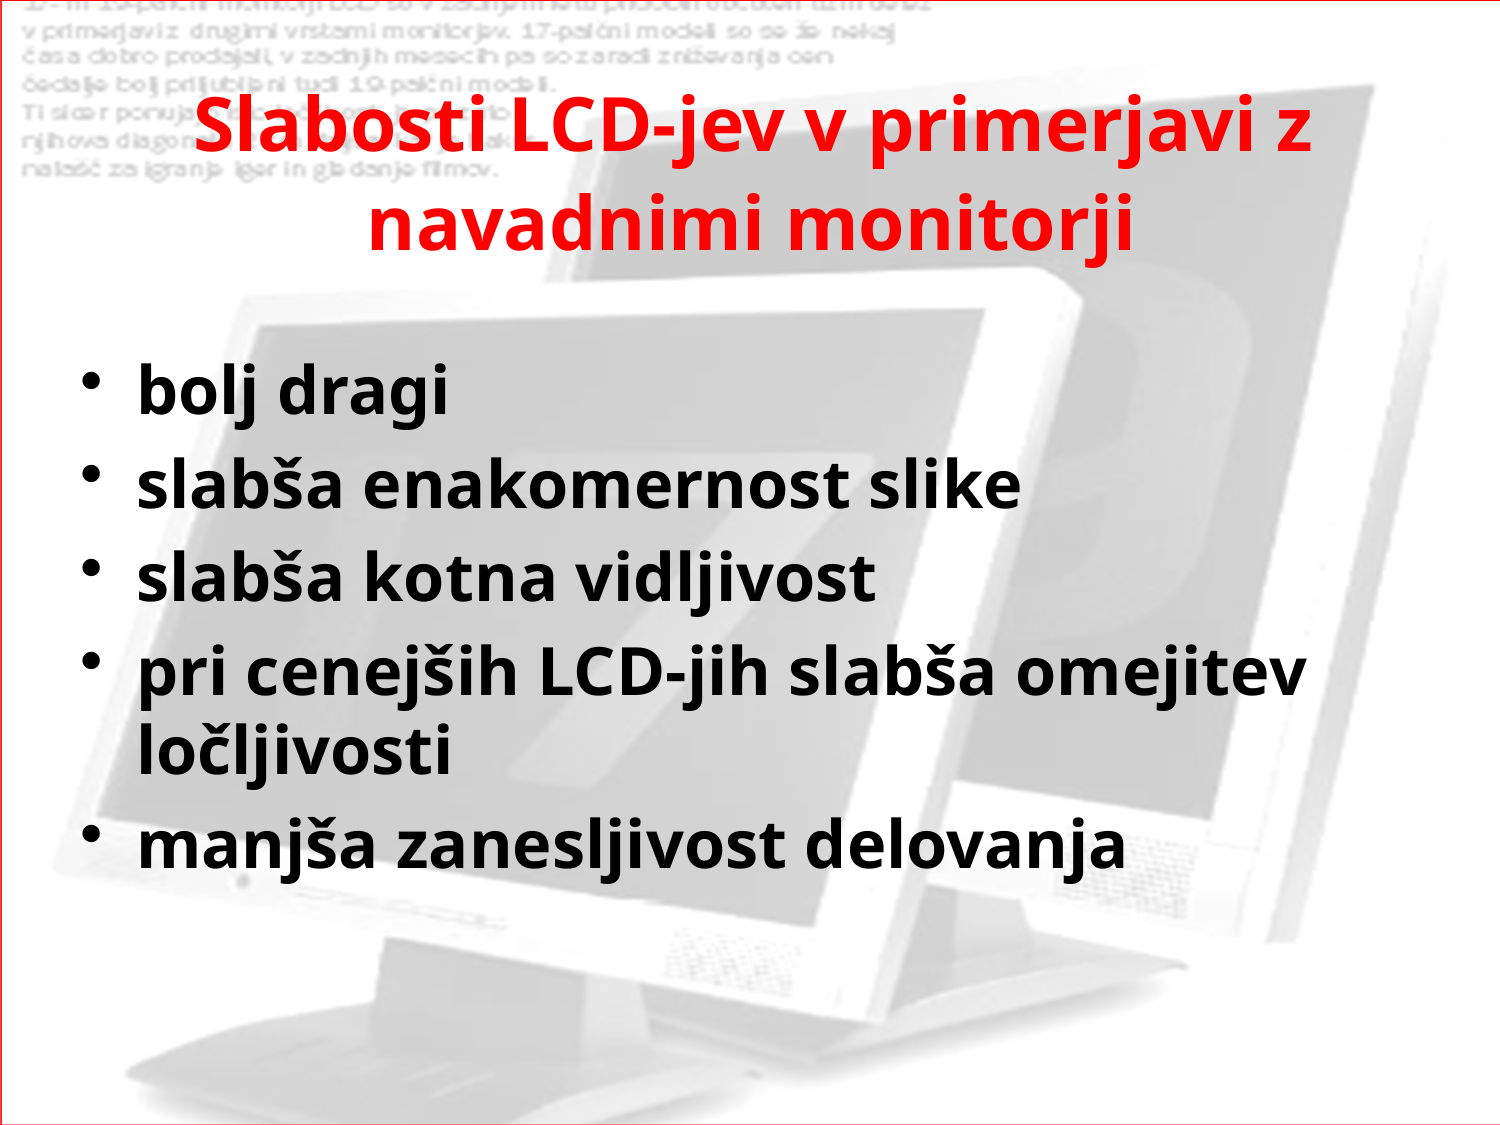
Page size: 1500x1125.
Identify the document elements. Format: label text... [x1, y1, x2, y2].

picture [0, 0, 1500, 1125]
title Slabosti LCD-jev v primerjavi z navadnimi monitorji [88, 78, 1439, 266]
list bolj dragi slabša enakomernost slike slabša kotna vidljivost pri cenejših LCD-jih slabša omejitev ločljivosti manjša zanesljivost delovanja [64, 302, 1415, 1010]
